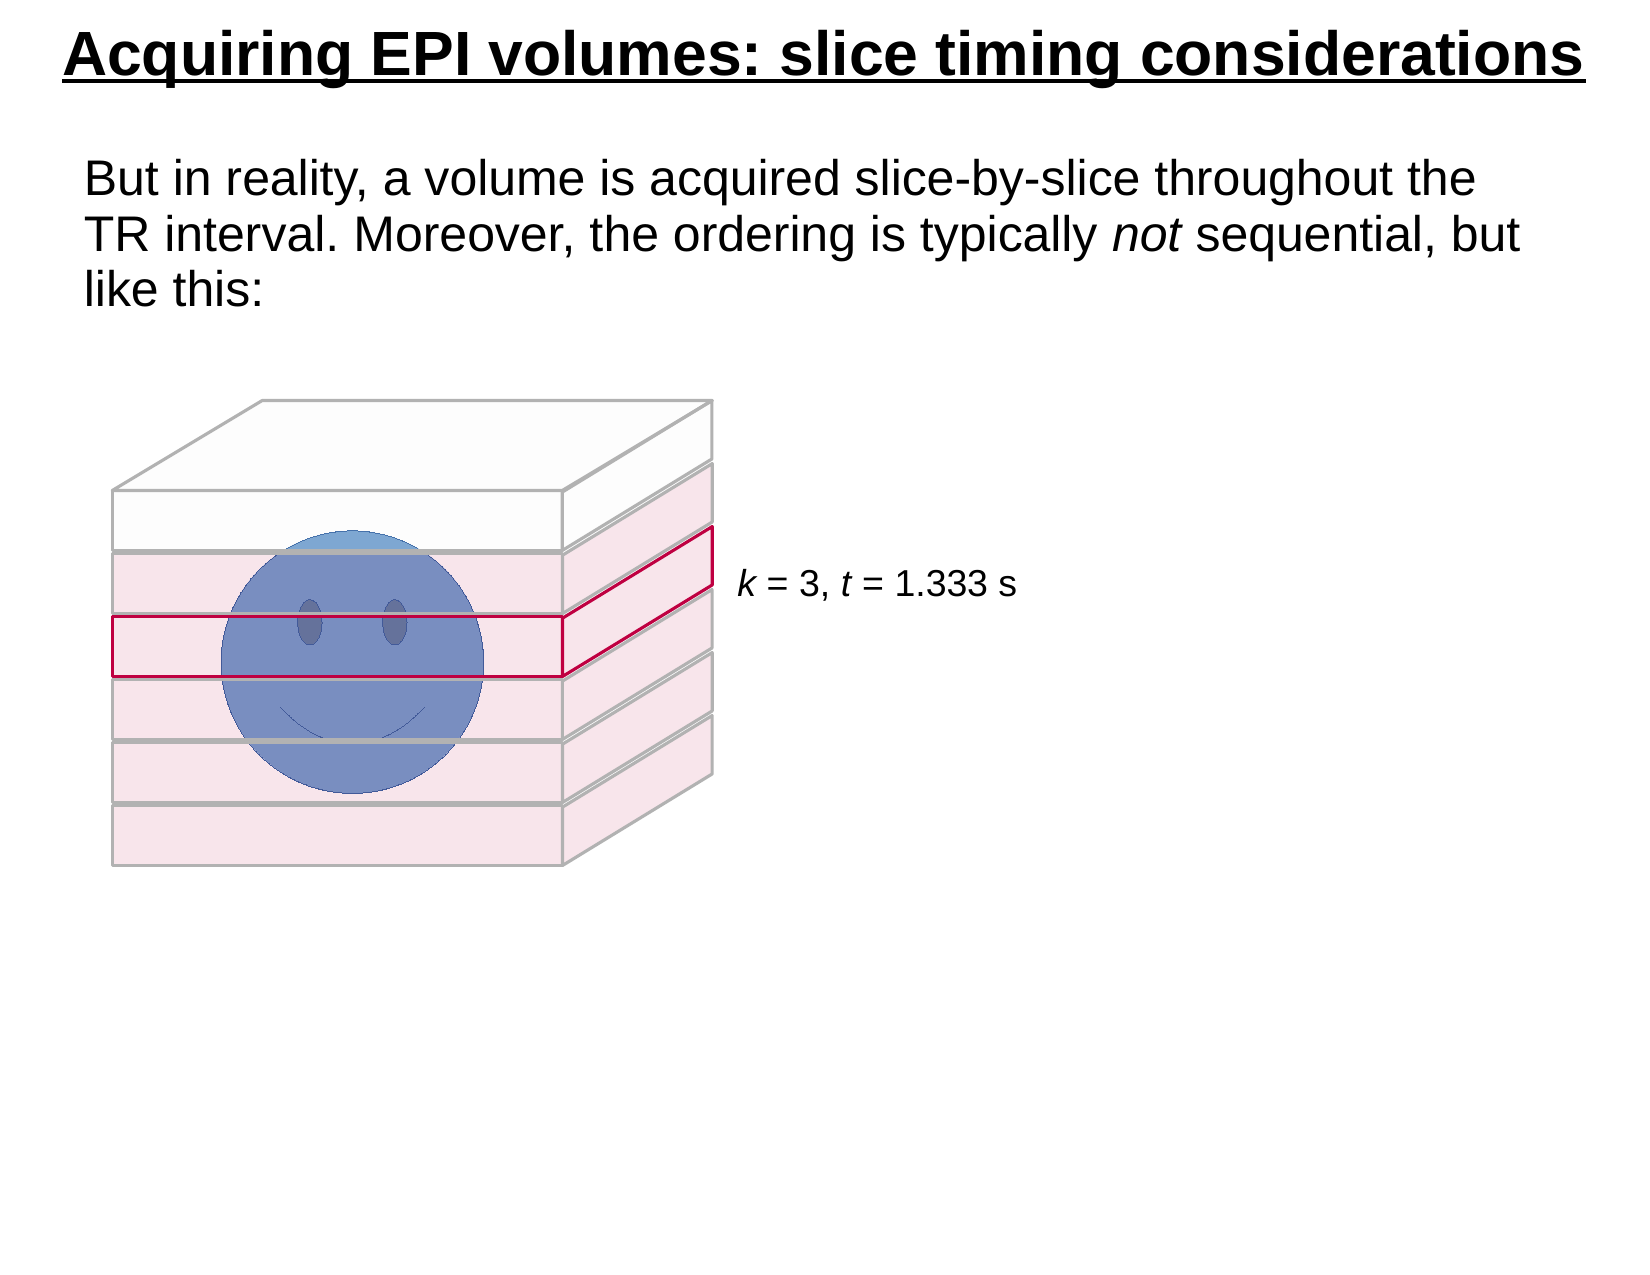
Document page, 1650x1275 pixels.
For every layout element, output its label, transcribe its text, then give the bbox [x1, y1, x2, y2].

text_box k = 3, t = 1.333 s [722, 555, 1136, 612]
text_box [112, 715, 713, 866]
text_box [112, 400, 713, 803]
text_box Acquiring EPI volumes: slice timing considerations [47, 11, 1601, 97]
text_box But in reality, a volume is acquired slice-by-slice throughout the TR interval. Moreover, the ordering is typically not sequential, but like this: [69, 142, 1570, 325]
